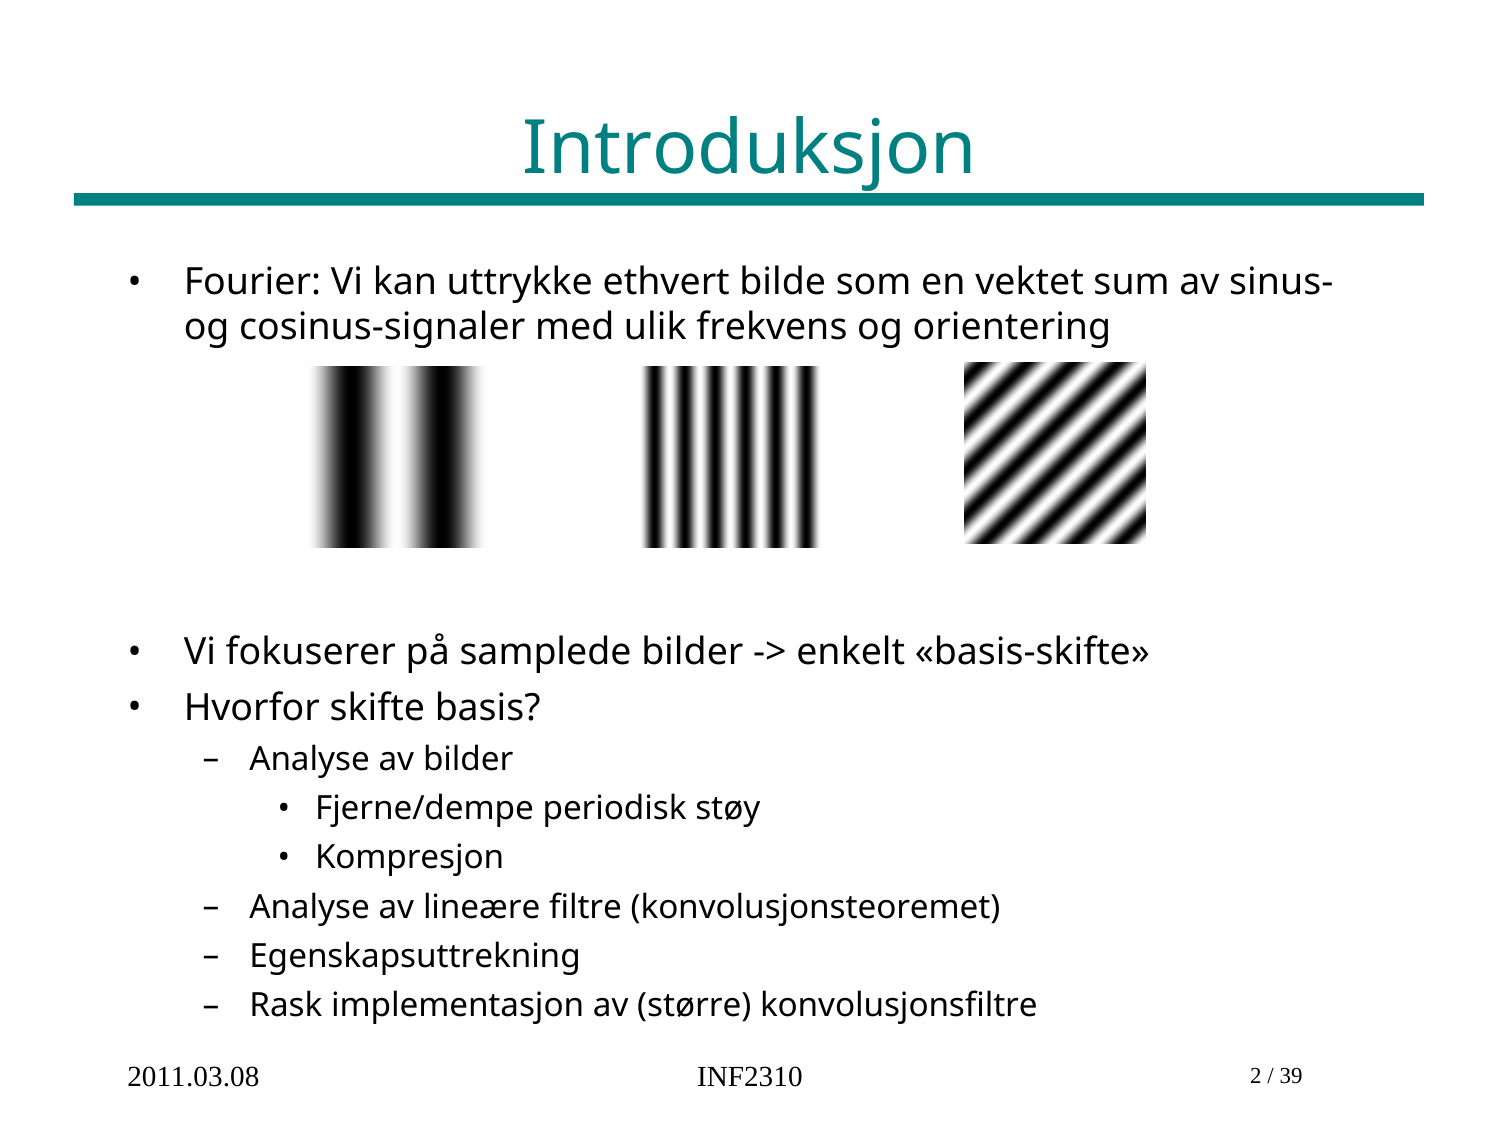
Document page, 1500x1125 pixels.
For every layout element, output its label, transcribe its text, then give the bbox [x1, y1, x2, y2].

picture [639, 366, 821, 548]
title Introduksjon [112, 62, 1388, 226]
picture [306, 366, 487, 548]
picture [964, 362, 1146, 544]
list Fourier: Vi kan uttrykke ethvert bilde som en vektet sum av sinus- og cosinus-signaler med ulik frekvens og orientering Vi fokuserer på samplede bilder -> enkelt «basis-skifte» Hvorfor skifte basis? Analyse av bilder Fjerne/dempe periodisk støy Kompresjon Analyse av lineære filtre (konvolusjonsteoremet) Egenskapsuttrekning Rask implementasjon av (større) konvolusjonsfiltre [112, 249, 1388, 1038]
text_box INF2310 [512, 1049, 988, 1101]
